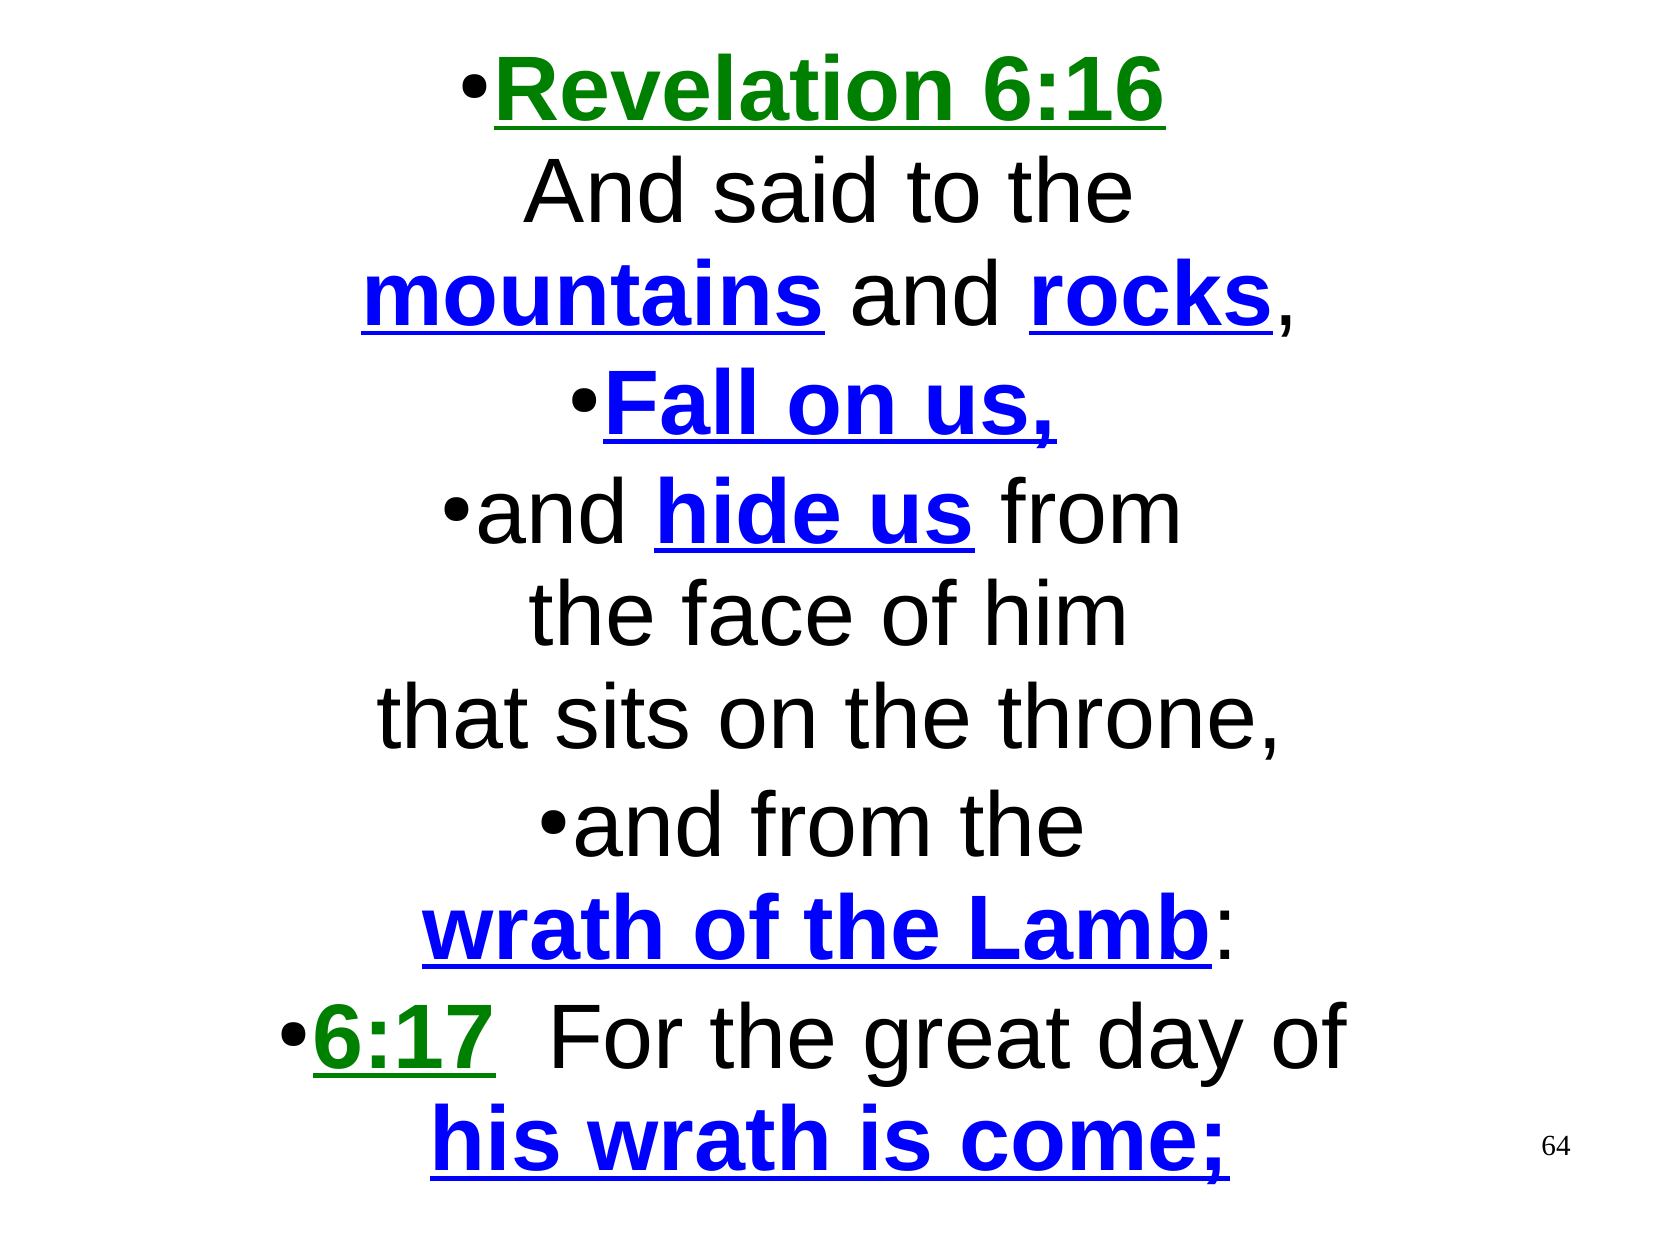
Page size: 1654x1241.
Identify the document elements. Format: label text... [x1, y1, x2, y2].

list Revelation 6:16 And said to the mountains and rocks, Fall on us, and hide us from the face of him that sits on the throne, and from the wrath of the Lamb: 6:17 For the great day of his wrath is come; [37, 37, 1613, 1201]
